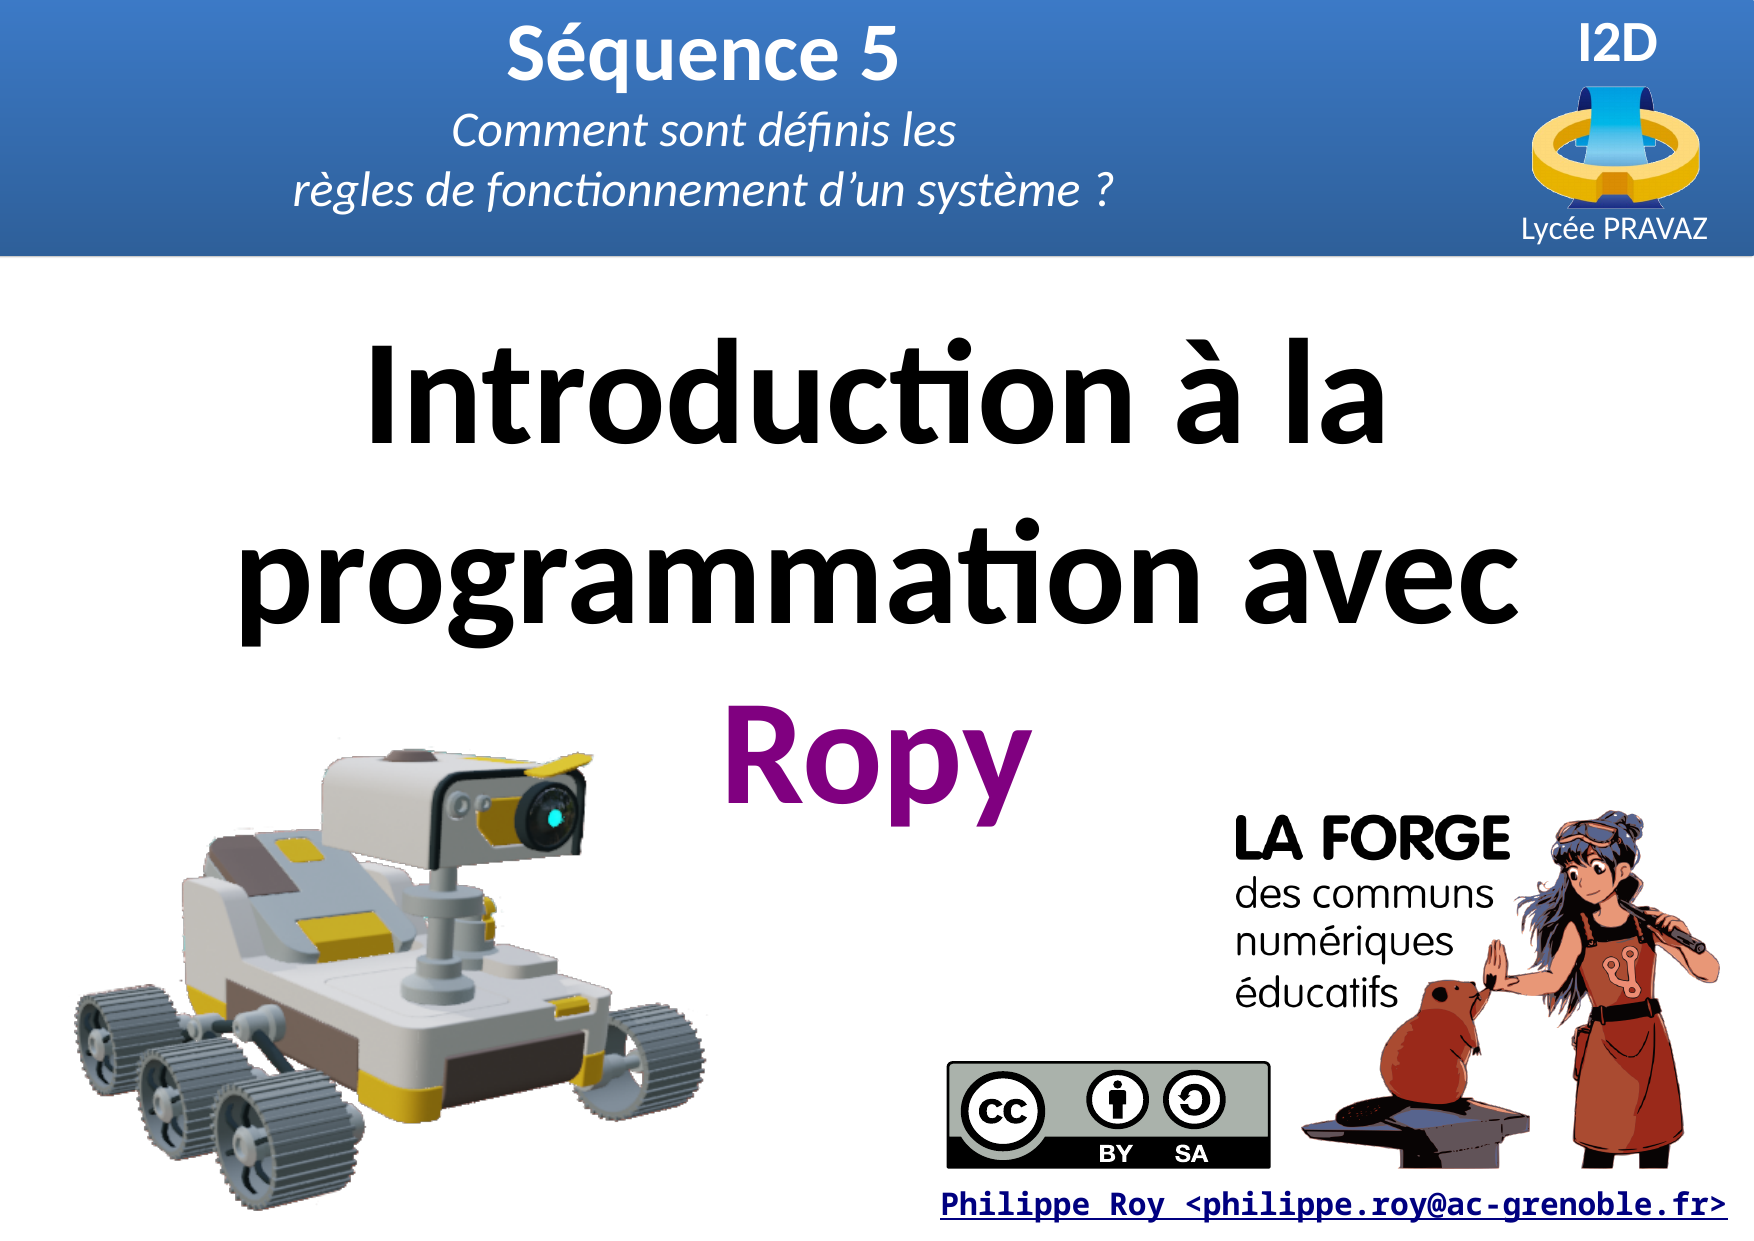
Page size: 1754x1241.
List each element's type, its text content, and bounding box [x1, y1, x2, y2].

text_box [1423, 0, 1754, 256]
text_box Séquence 5 Comment sont définis les règles de fonctionnement d’un système ? [0, 0, 1423, 306]
picture [946, 810, 1720, 1169]
text_box I2D [1488, 0, 1747, 81]
picture [1523, 74, 1707, 212]
text_box Lycée PRAVAZ [1506, 198, 1723, 254]
subtitle Introduction à la programmation avec Ropy [0, 286, 1754, 604]
picture [56, 734, 719, 1234]
text_box Philippe Roy <philippe.roy@ac-grenoble.fr> [416, 1177, 1743, 1229]
